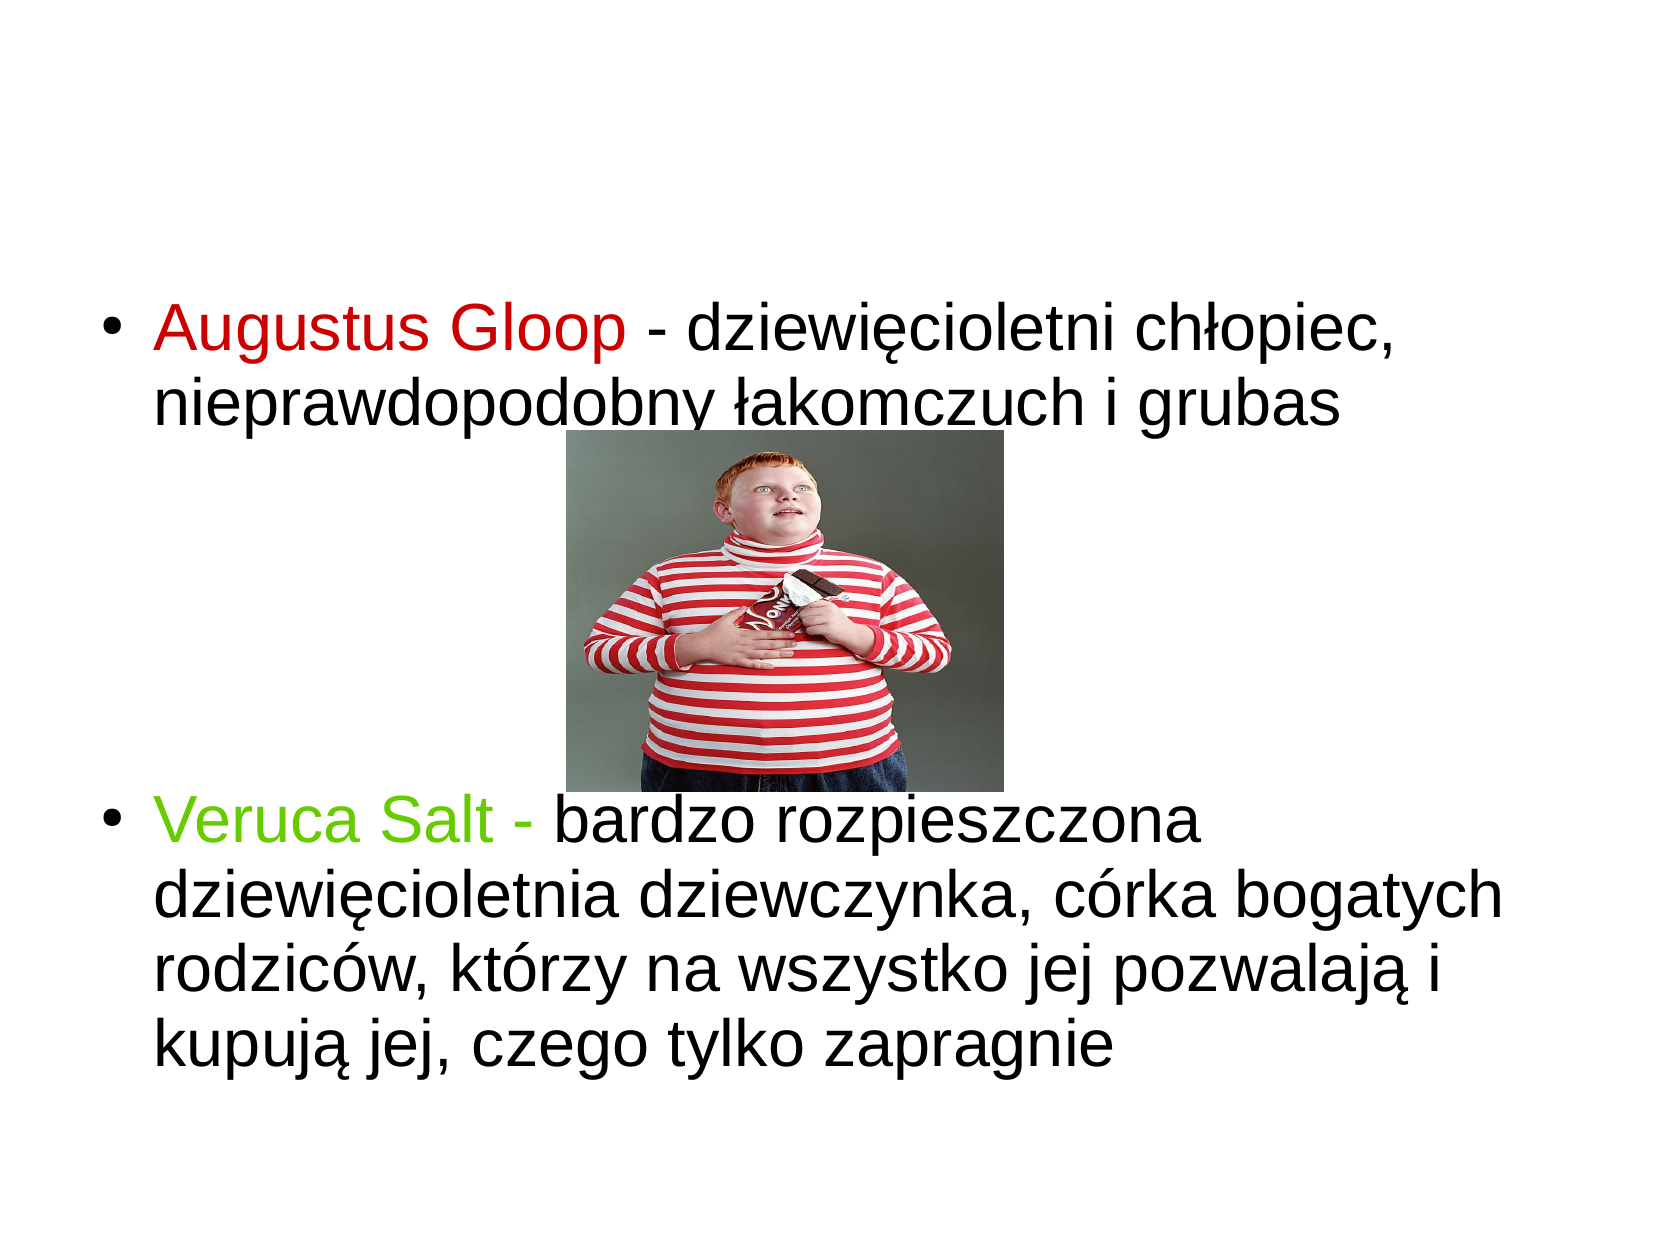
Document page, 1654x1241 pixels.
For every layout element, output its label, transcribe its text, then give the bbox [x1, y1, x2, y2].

list Augustus Gloop - dziewięcioletni chłopiec, nieprawdopodobny łakomczuch i grubas Veruca Salt - bardzo rozpieszczona dziewięcioletnia dziewczynka, córka bogatych rodziców, którzy na wszystko jej pozwalają i kupują jej, czego tylko zapragnie [82, 290, 1571, 1186]
picture [566, 430, 1004, 792]
